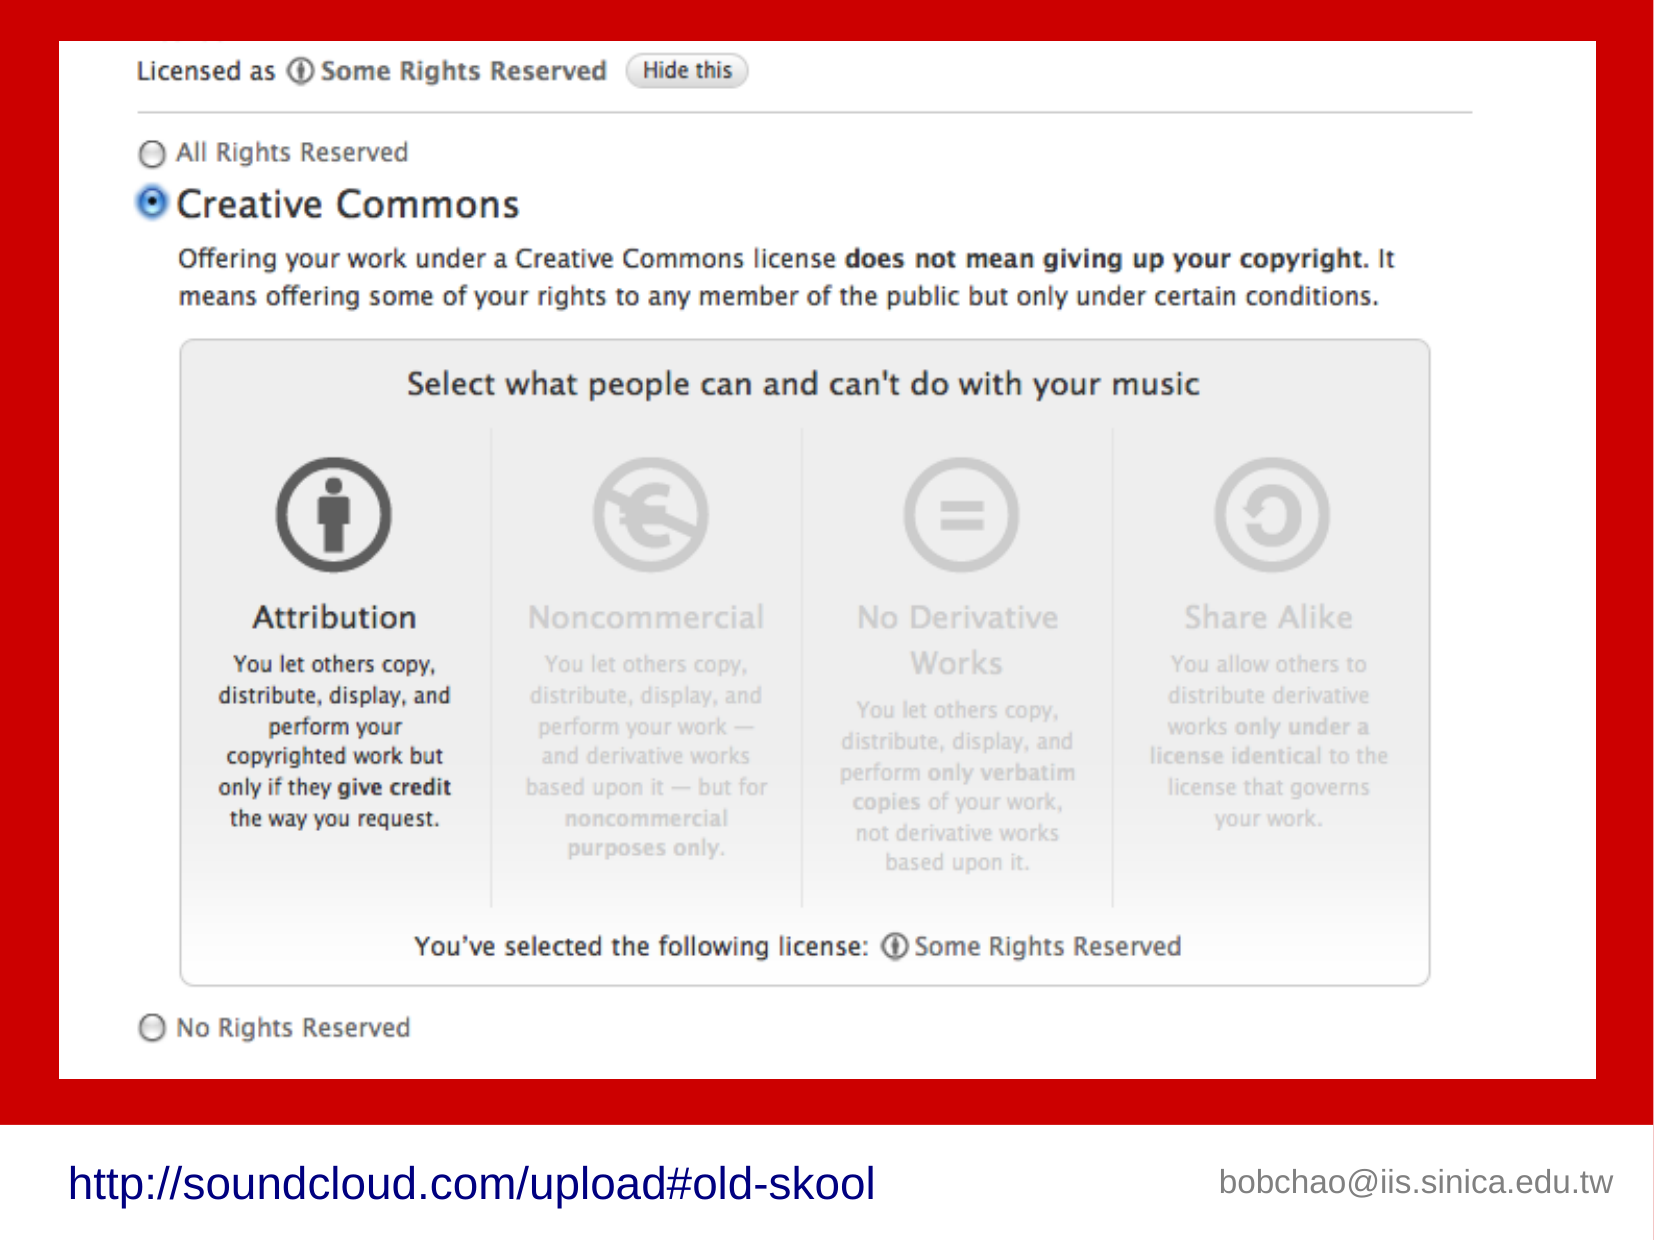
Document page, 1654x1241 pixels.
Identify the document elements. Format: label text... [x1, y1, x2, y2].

text_box http://soundcloud.com/upload#old-skool [53, 1150, 892, 1218]
picture [59, 41, 1596, 1079]
